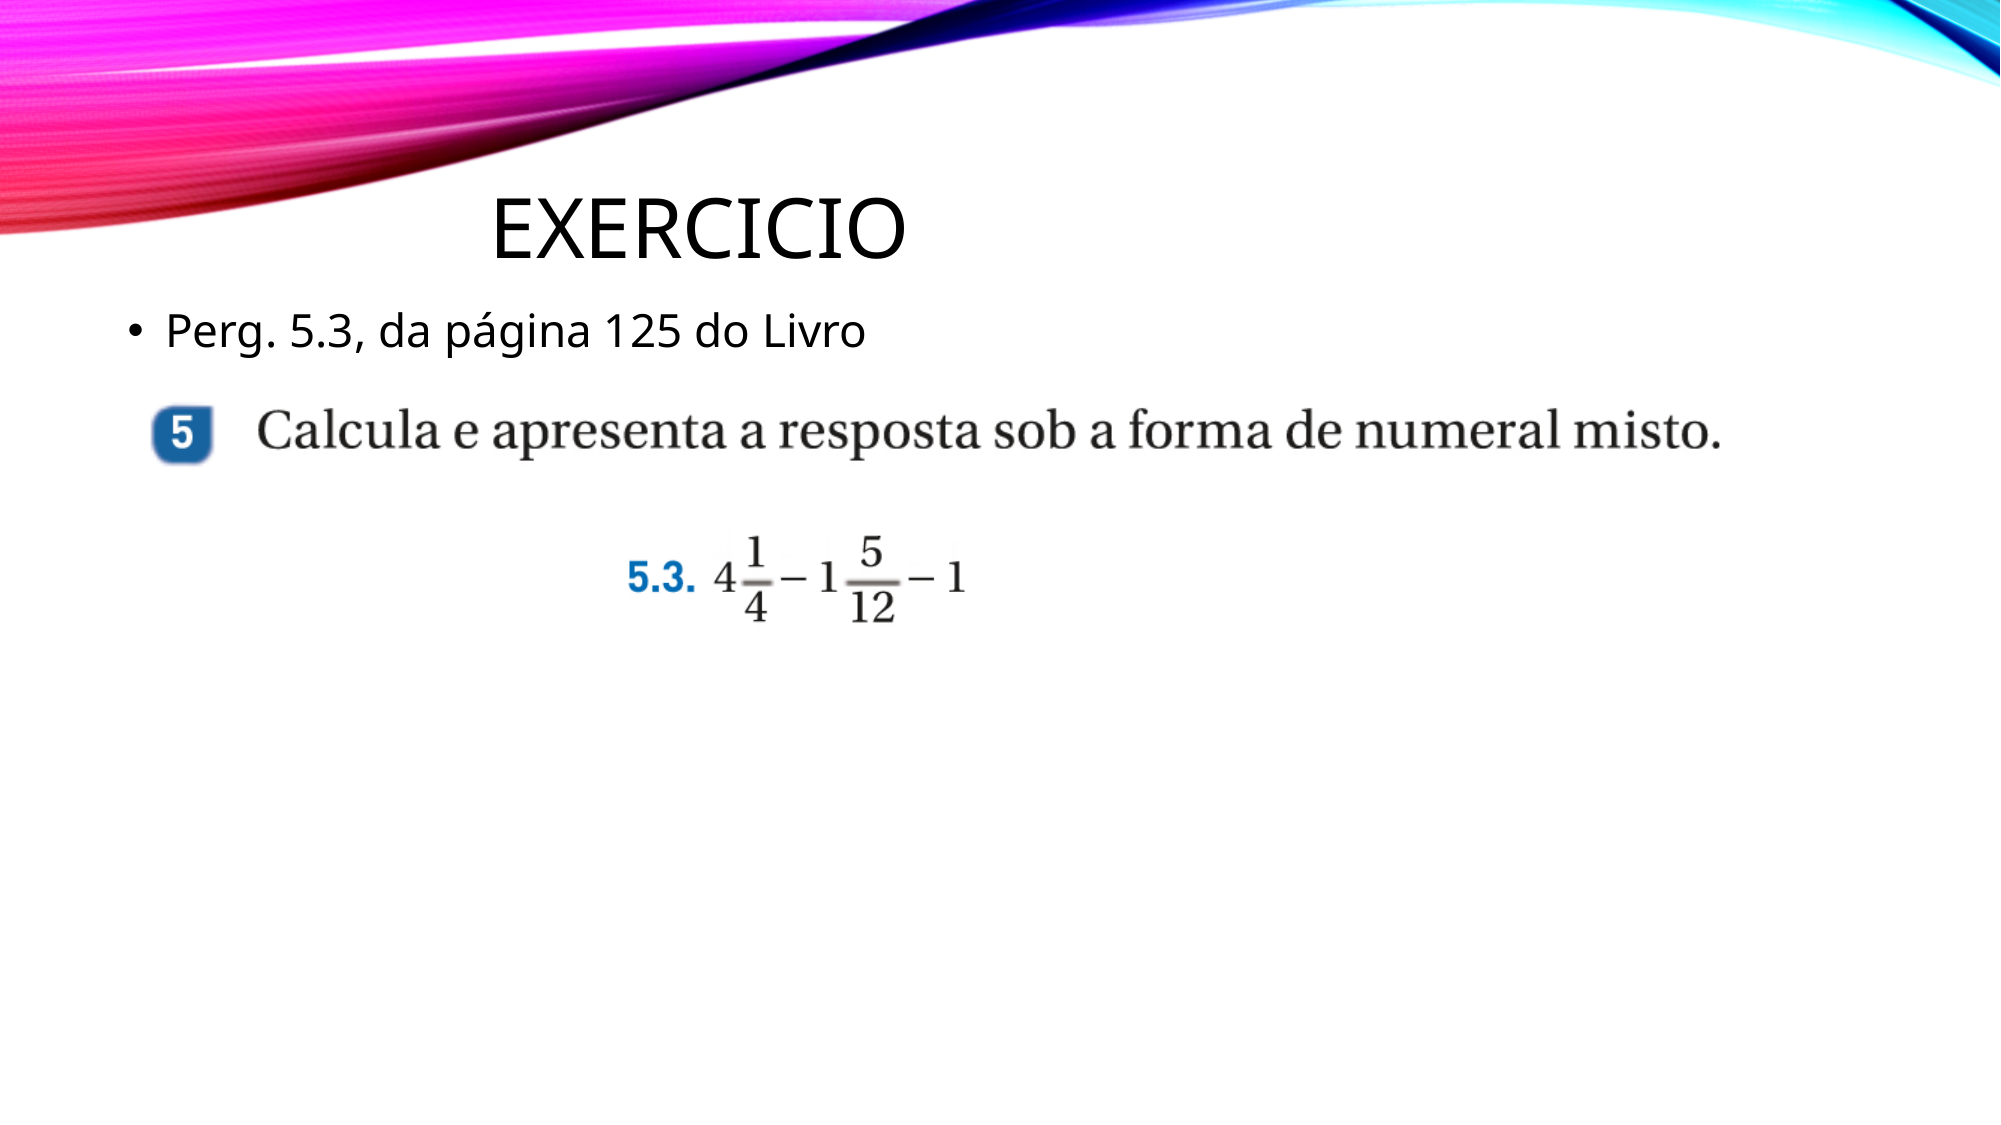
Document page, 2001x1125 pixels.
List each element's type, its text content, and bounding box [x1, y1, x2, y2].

list Perg. 5.3, da página 125 do Livro [112, 300, 1888, 961]
title EXERCICIO [474, 125, 1888, 300]
picture [78, 382, 1757, 488]
picture [474, 510, 1074, 661]
